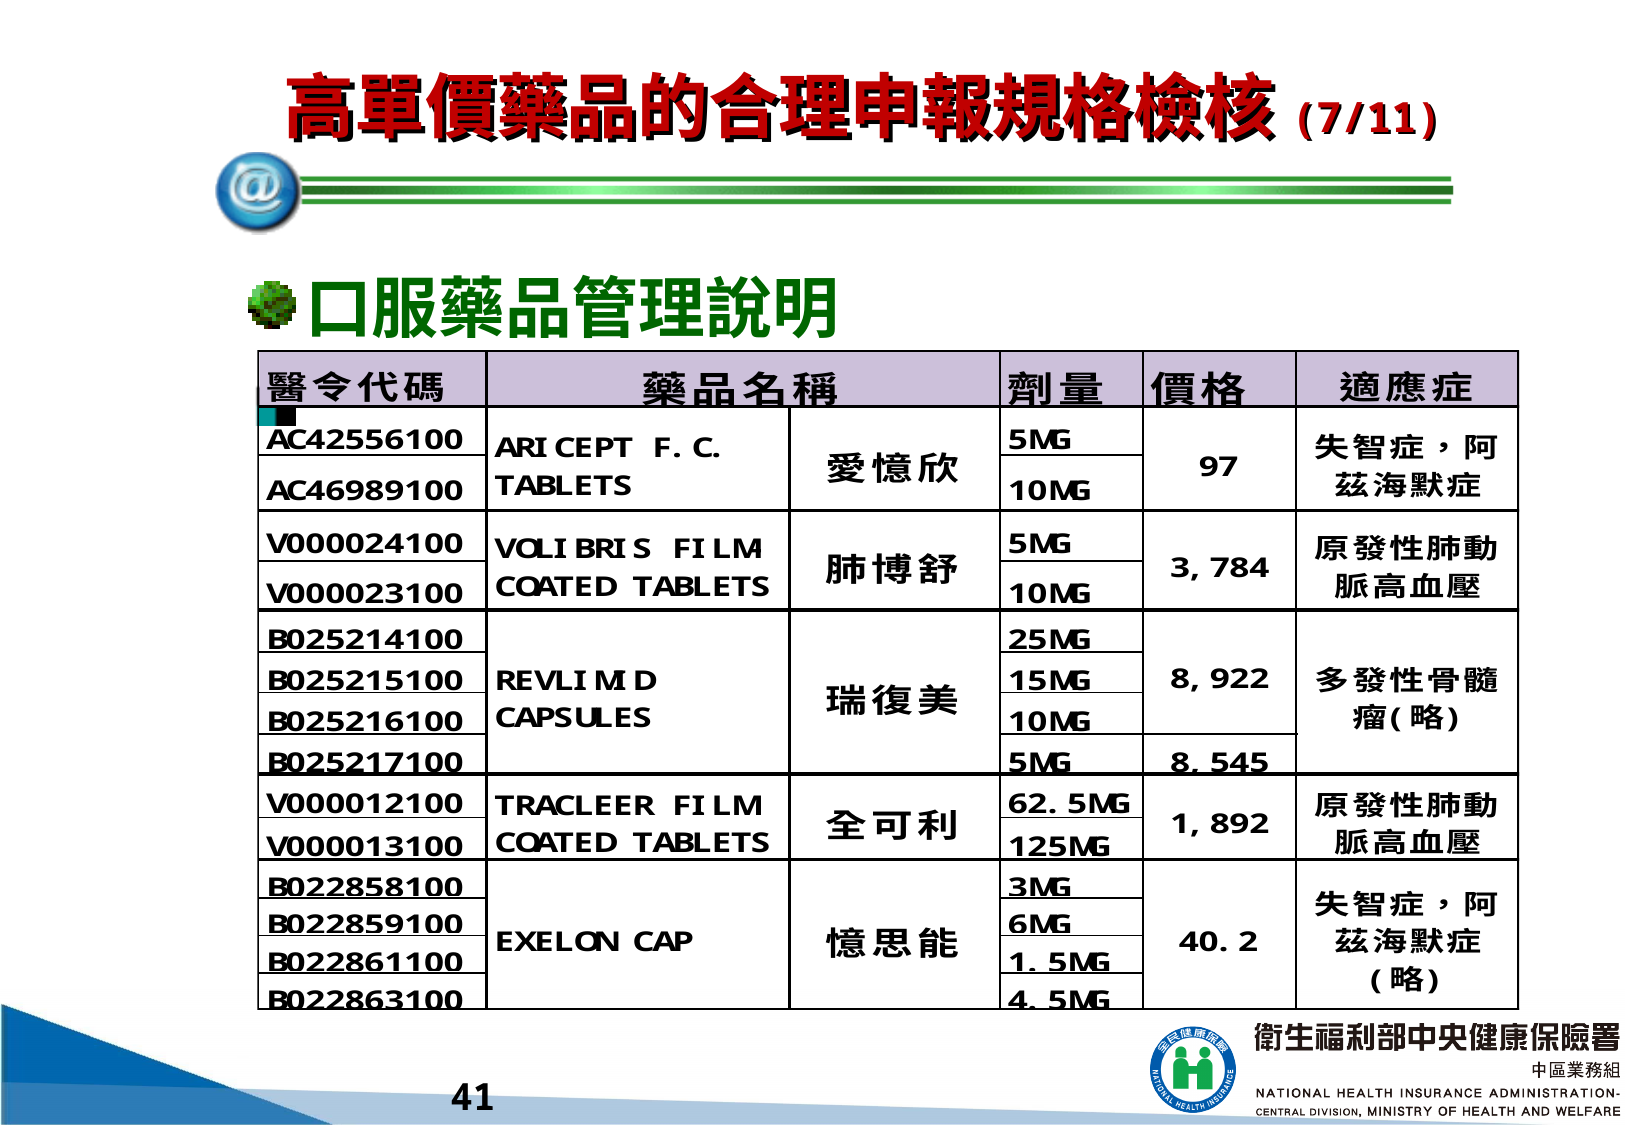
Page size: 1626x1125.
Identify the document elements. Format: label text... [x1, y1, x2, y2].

text_box [435, 1065, 815, 1125]
title 高單價藥品的合理申報規格檢核(7/11) [268, 10, 1562, 198]
list 口服藥品管理說明 [233, 257, 1357, 362]
picture [257, 350, 1522, 1012]
